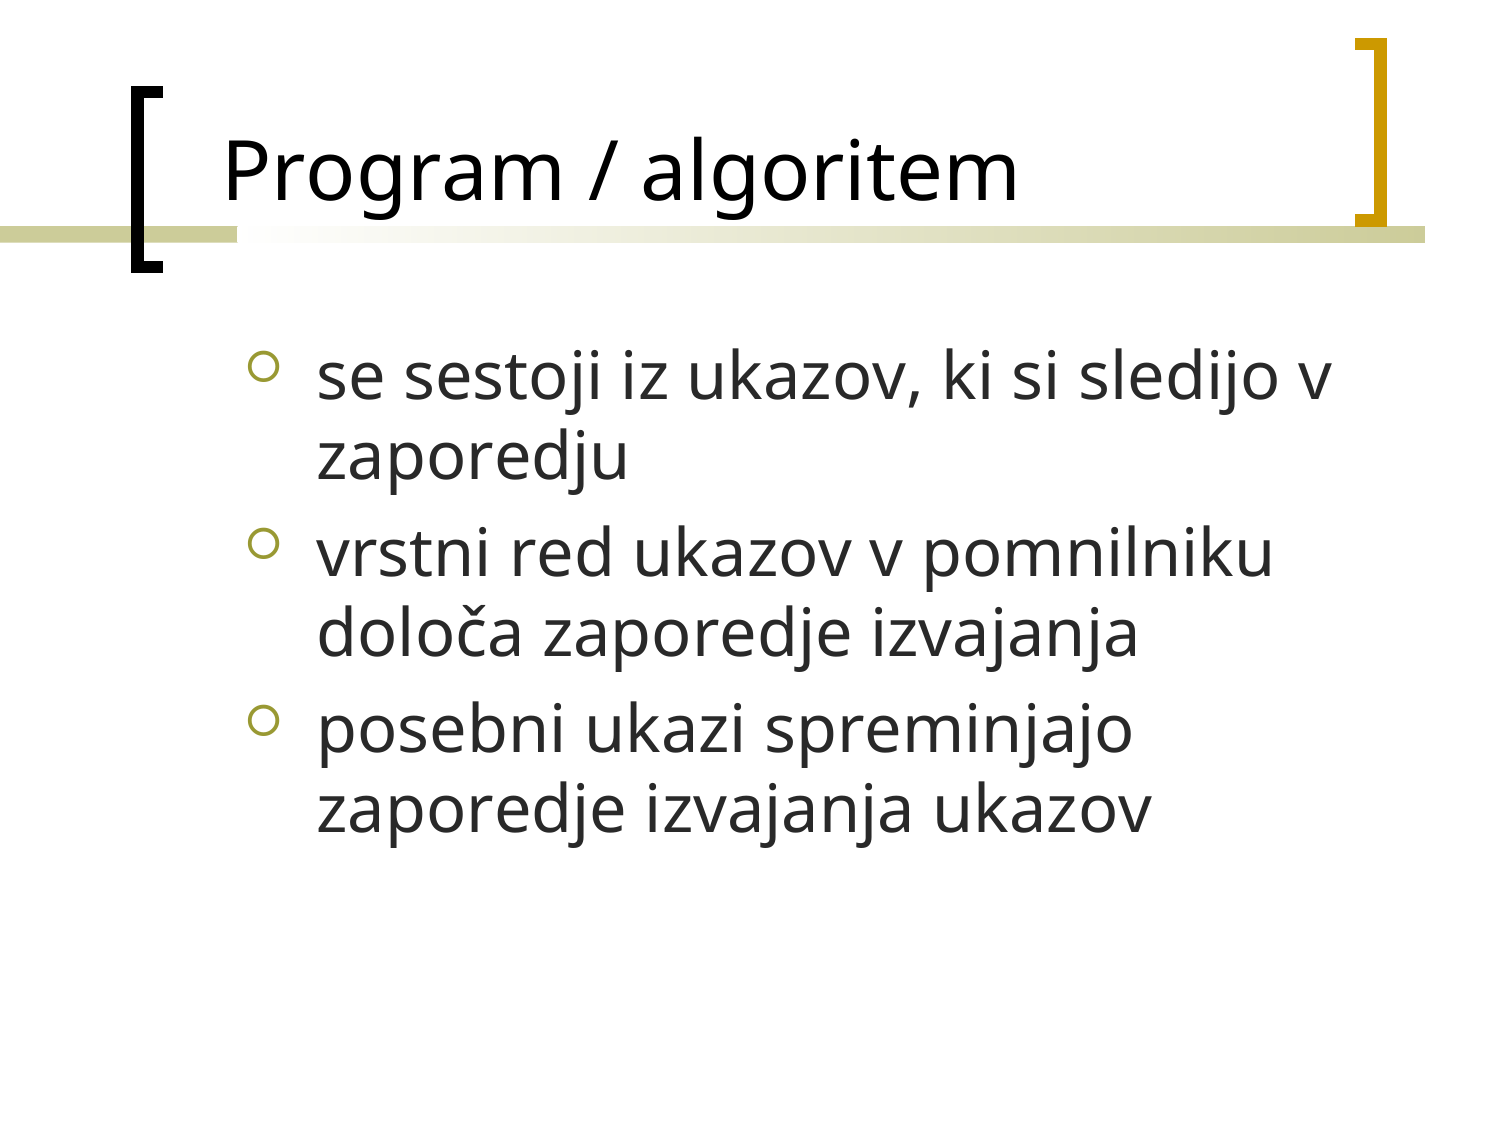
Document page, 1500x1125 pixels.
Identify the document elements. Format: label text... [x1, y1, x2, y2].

list se sestoji iz ukazov, ki si sledijo v zaporedju vrstni red ukazov v pomnilniku določa zaporedje izvajanja posebni ukazi spreminjajo zaporedje izvajanja ukazov [155, 324, 1413, 1001]
title Program / algoritem [206, 90, 1229, 225]
